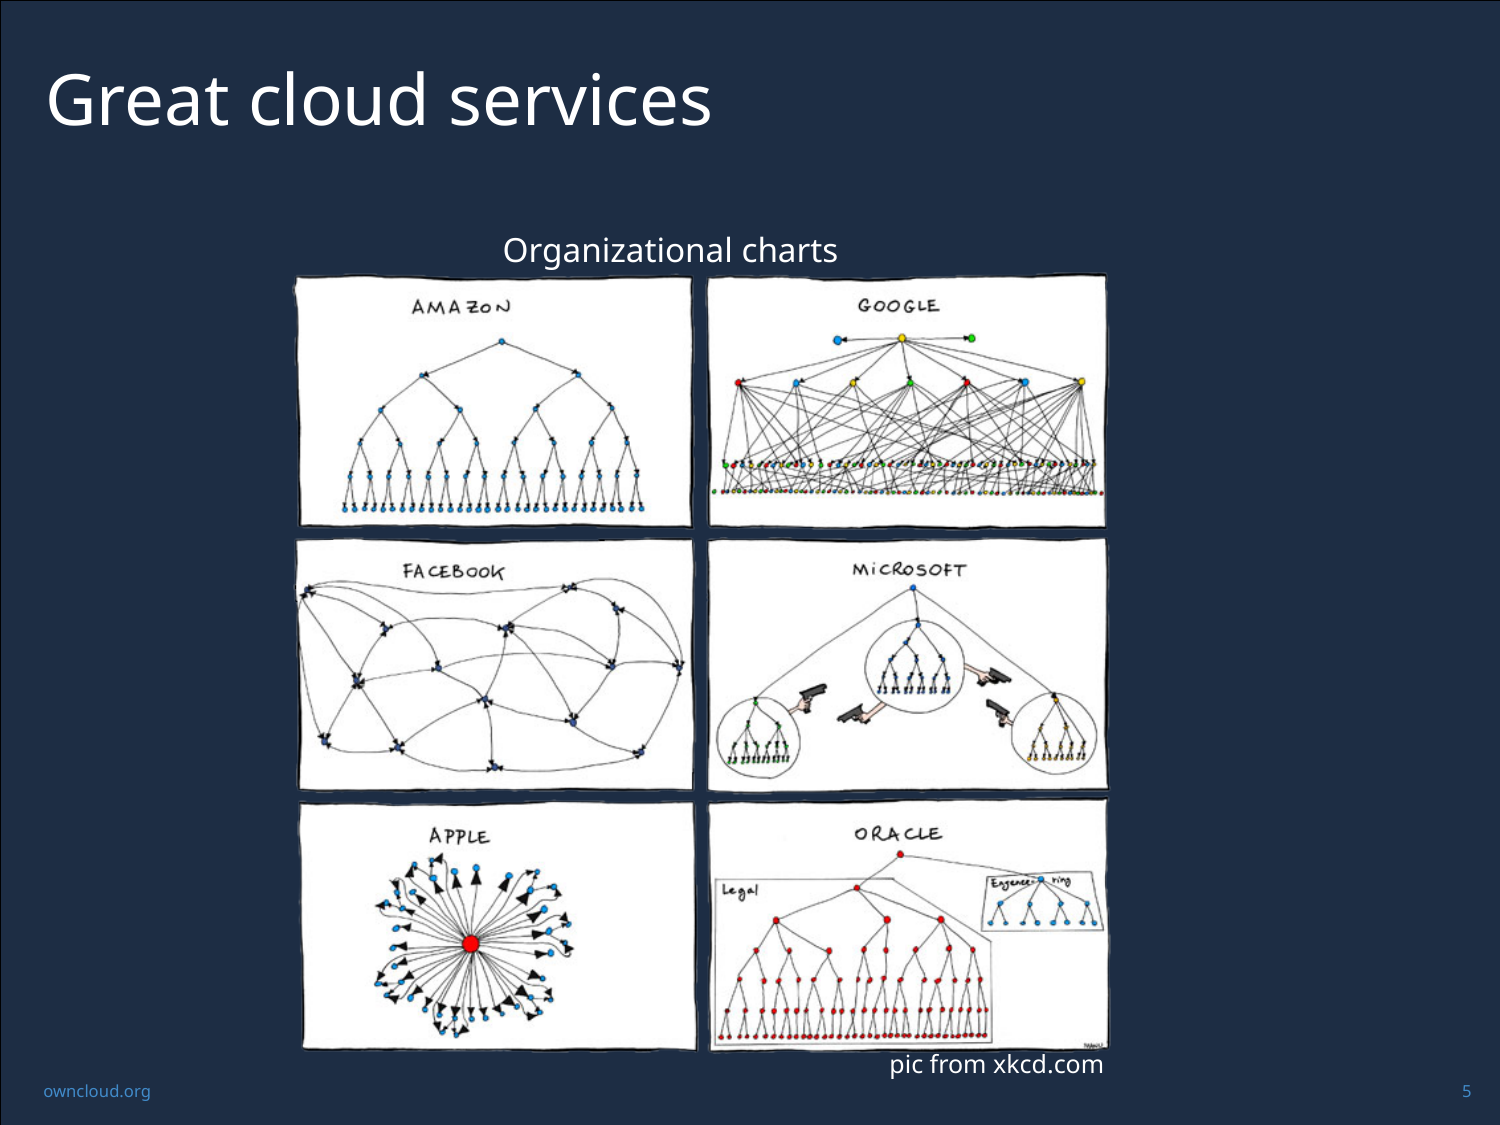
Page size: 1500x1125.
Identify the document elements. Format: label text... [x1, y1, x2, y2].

title Great cloud services [45, 3, 1396, 192]
text_box Organizational charts [487, 219, 930, 281]
picture [291, 270, 1112, 1054]
text_box pic from xkcd.com [874, 1039, 1316, 1089]
